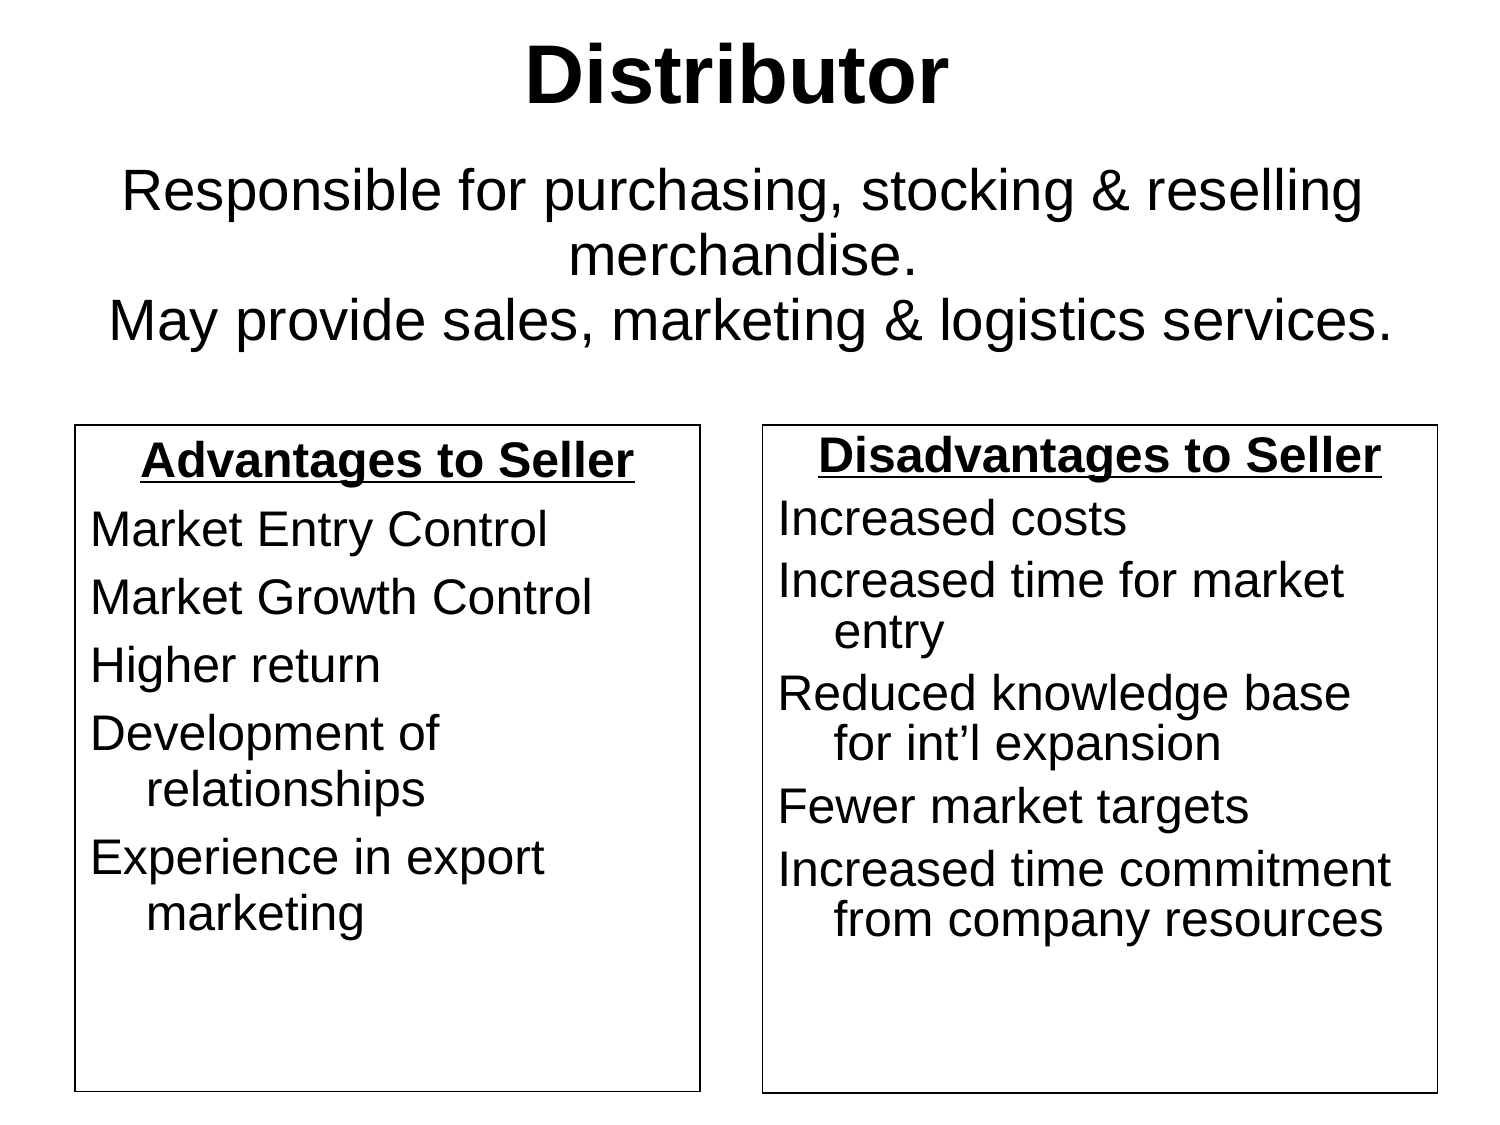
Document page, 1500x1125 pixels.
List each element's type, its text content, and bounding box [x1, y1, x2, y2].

title Distributor [12, 17, 1463, 133]
list Advantages to Seller Market Entry Control Market Growth Control Higher return Development of relationships Experience in export marketing [74, 424, 700, 1092]
list Disadvantages to Seller Increased costs Increased time for market entry Reduced knowledge base for int’l expansion Fewer market targets Increased time commitment from company resources [762, 425, 1438, 1093]
text_box Responsible for purchasing, stocking & reselling merchandise. May provide sales, marketing & logistics services. [24, 149, 1463, 361]
